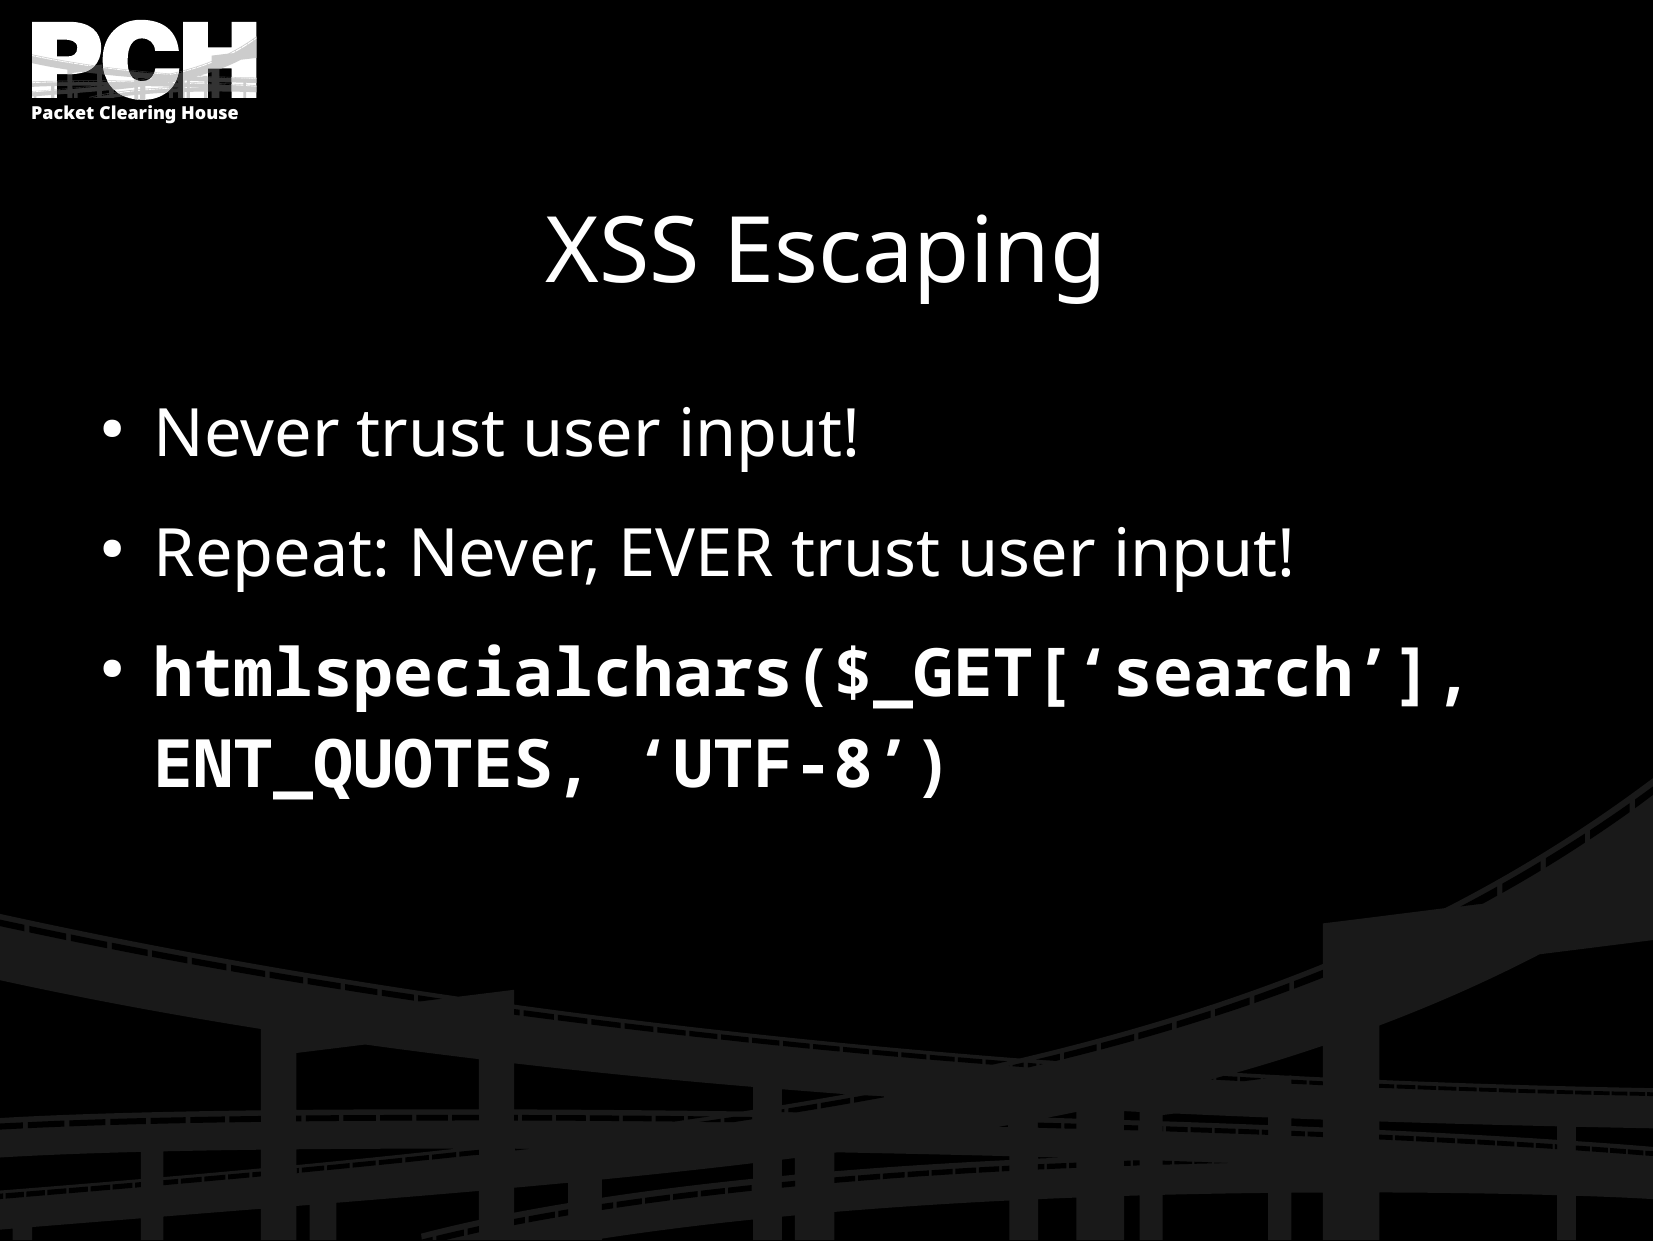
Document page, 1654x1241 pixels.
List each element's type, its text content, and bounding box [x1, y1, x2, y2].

list Never trust user input! Repeat: Never, EVER trust user input! htmlspecialchars($_GET[‘search’], ENT_QUOTES, ‘UTF-8’) [82, 384, 1571, 1105]
title XSS Escaping [82, 143, 1571, 352]
